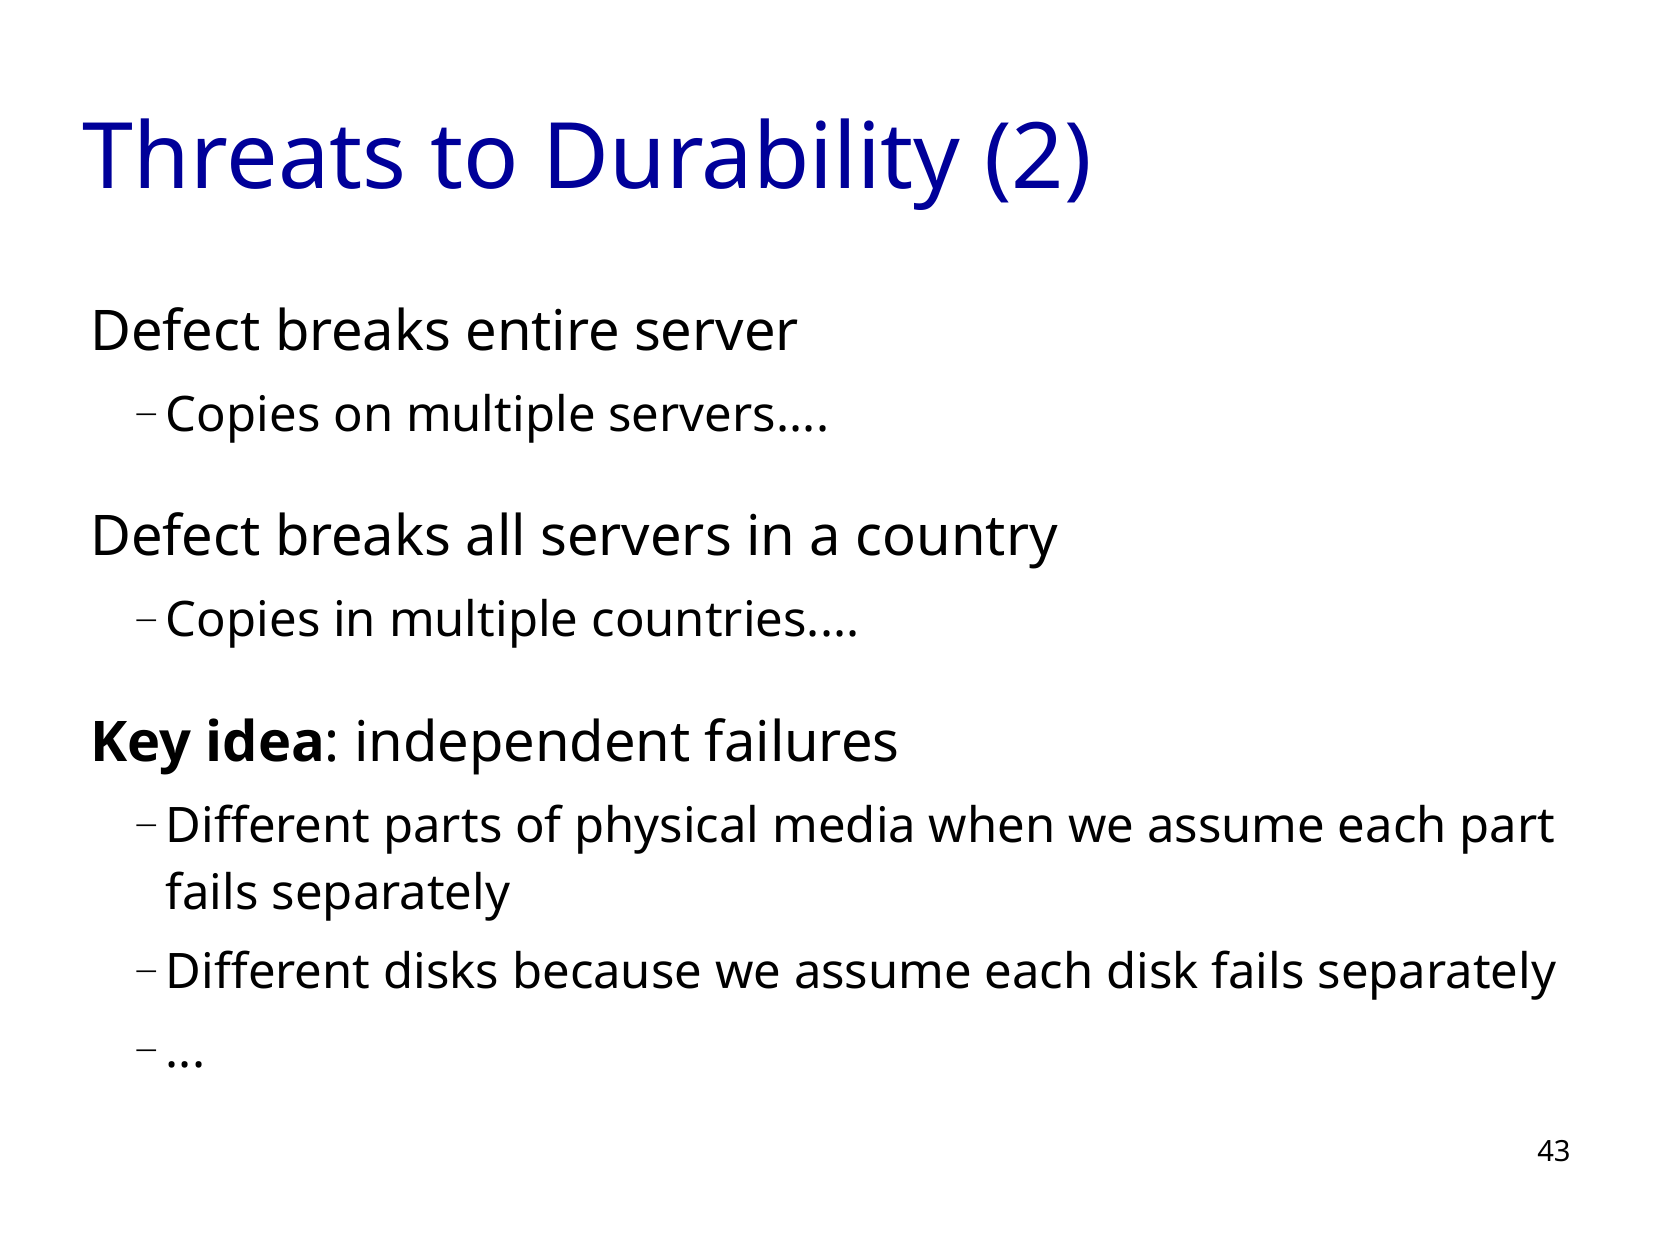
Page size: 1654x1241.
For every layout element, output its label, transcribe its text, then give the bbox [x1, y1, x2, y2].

title Threats to Durability (2) [82, 49, 1571, 257]
list Defect breaks entire server Copies on multiple servers.... Defect breaks all servers in a country Copies in multiple countries.... Key idea: independent failures Different parts of physical media when we assume each part fails separately Different disks because we assume each disk fails separately ... [60, 290, 1571, 1096]
